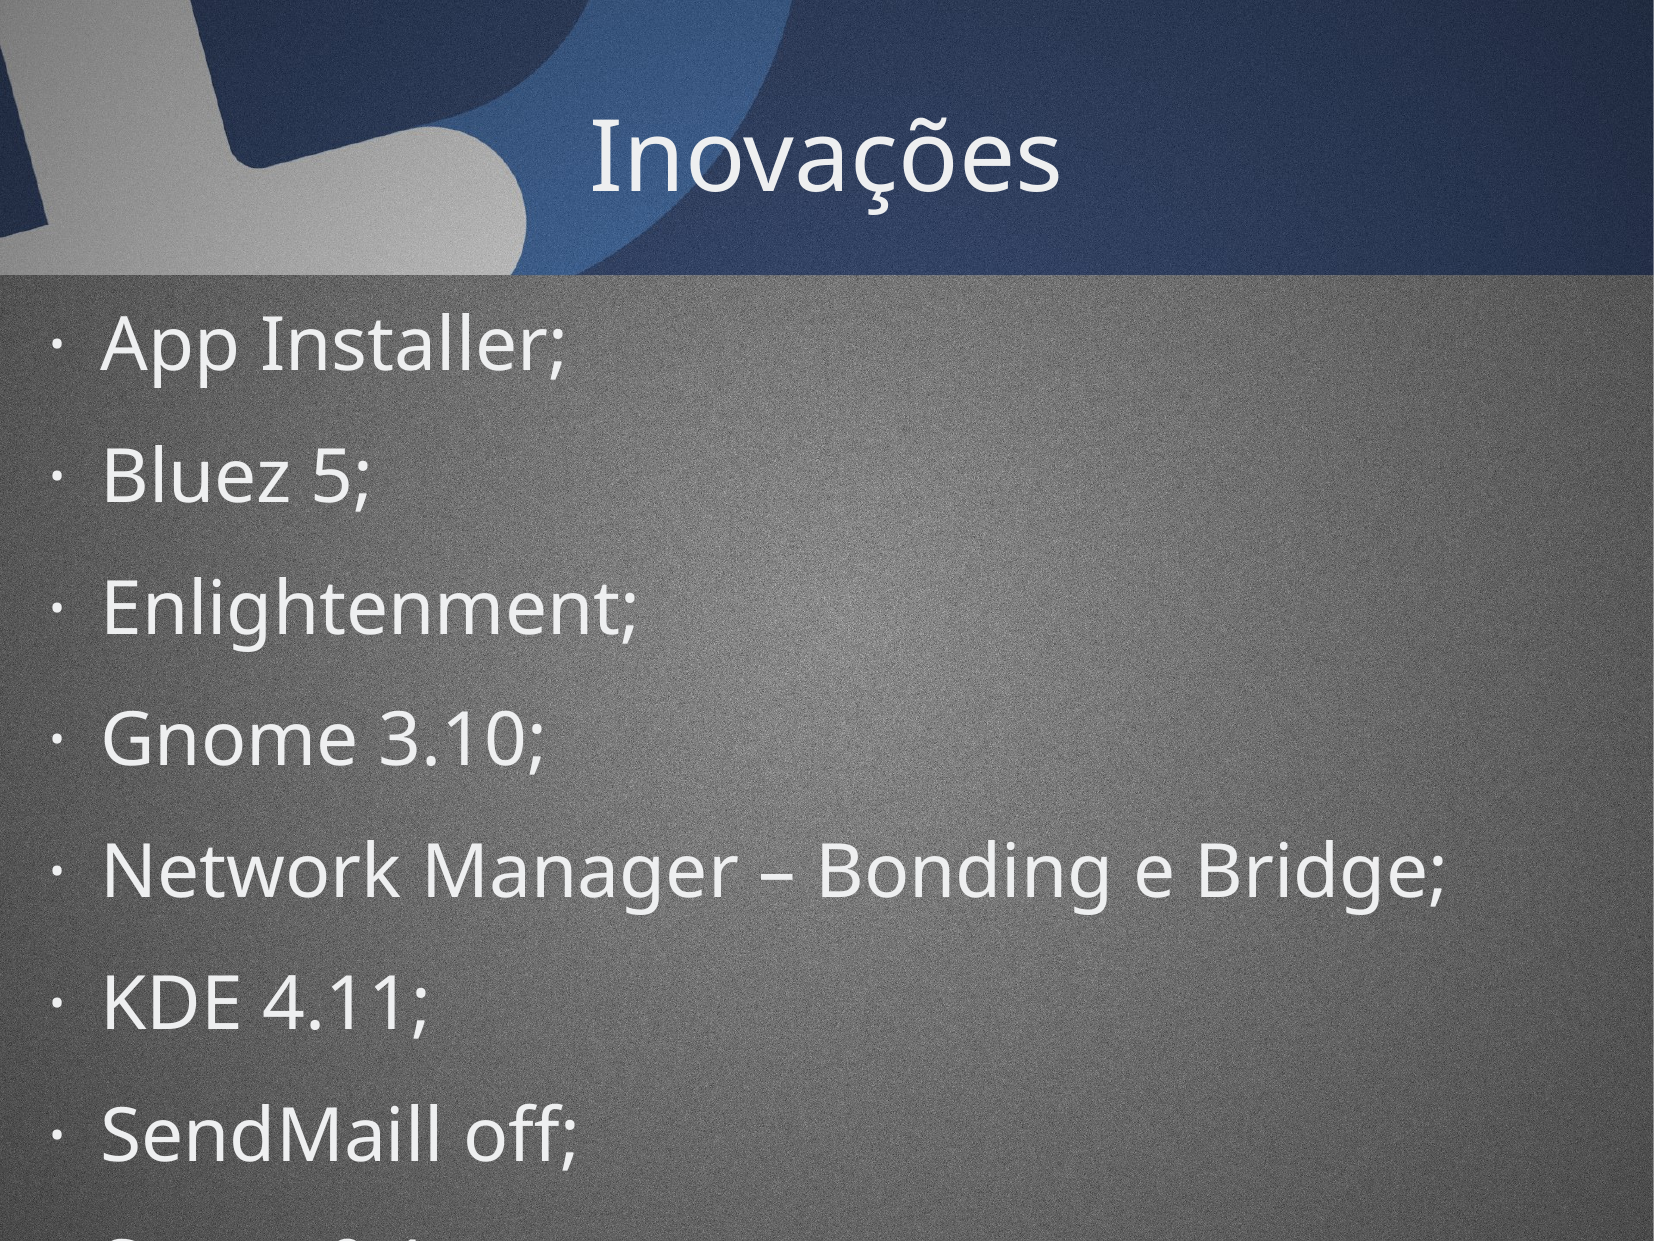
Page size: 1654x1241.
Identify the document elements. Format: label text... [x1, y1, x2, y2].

picture [0, 0, 1654, 1241]
title Inovações [82, 49, 1571, 257]
list App Installer; Bluez 5; Enlightenment; Gnome 3.10; Network Manager – Bonding e Bridge; KDE 4.11; SendMaill off; Sugar 0.1 [29, 290, 1572, 1105]
